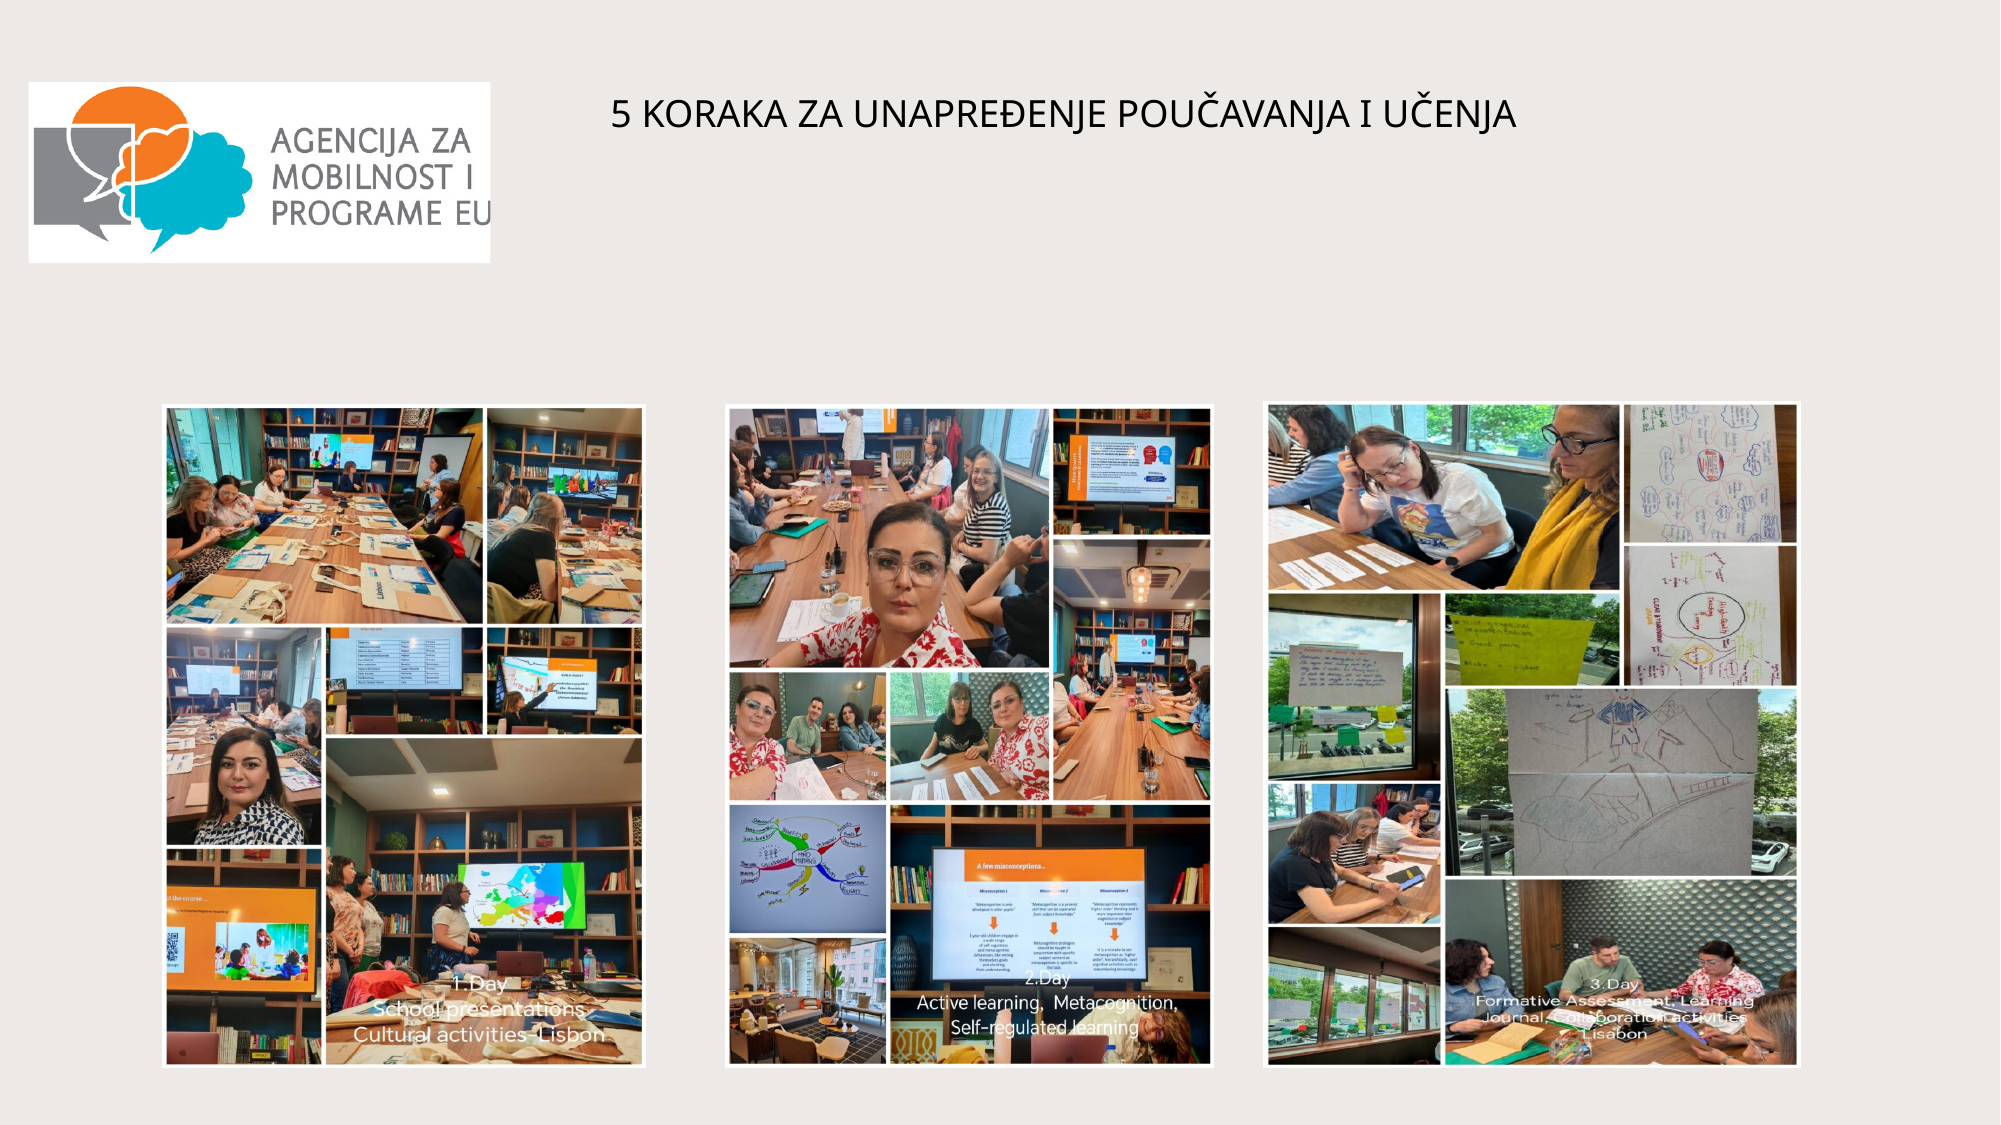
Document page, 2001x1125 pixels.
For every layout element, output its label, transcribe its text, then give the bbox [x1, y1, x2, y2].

text_box [28, 82, 491, 263]
text_box 5 KORAKA ZA UNAPREĐENJE POUČAVANJA I UČENJA [595, 82, 1576, 143]
picture [725, 404, 1214, 1068]
picture [162, 404, 646, 1068]
picture [1263, 401, 1801, 1068]
